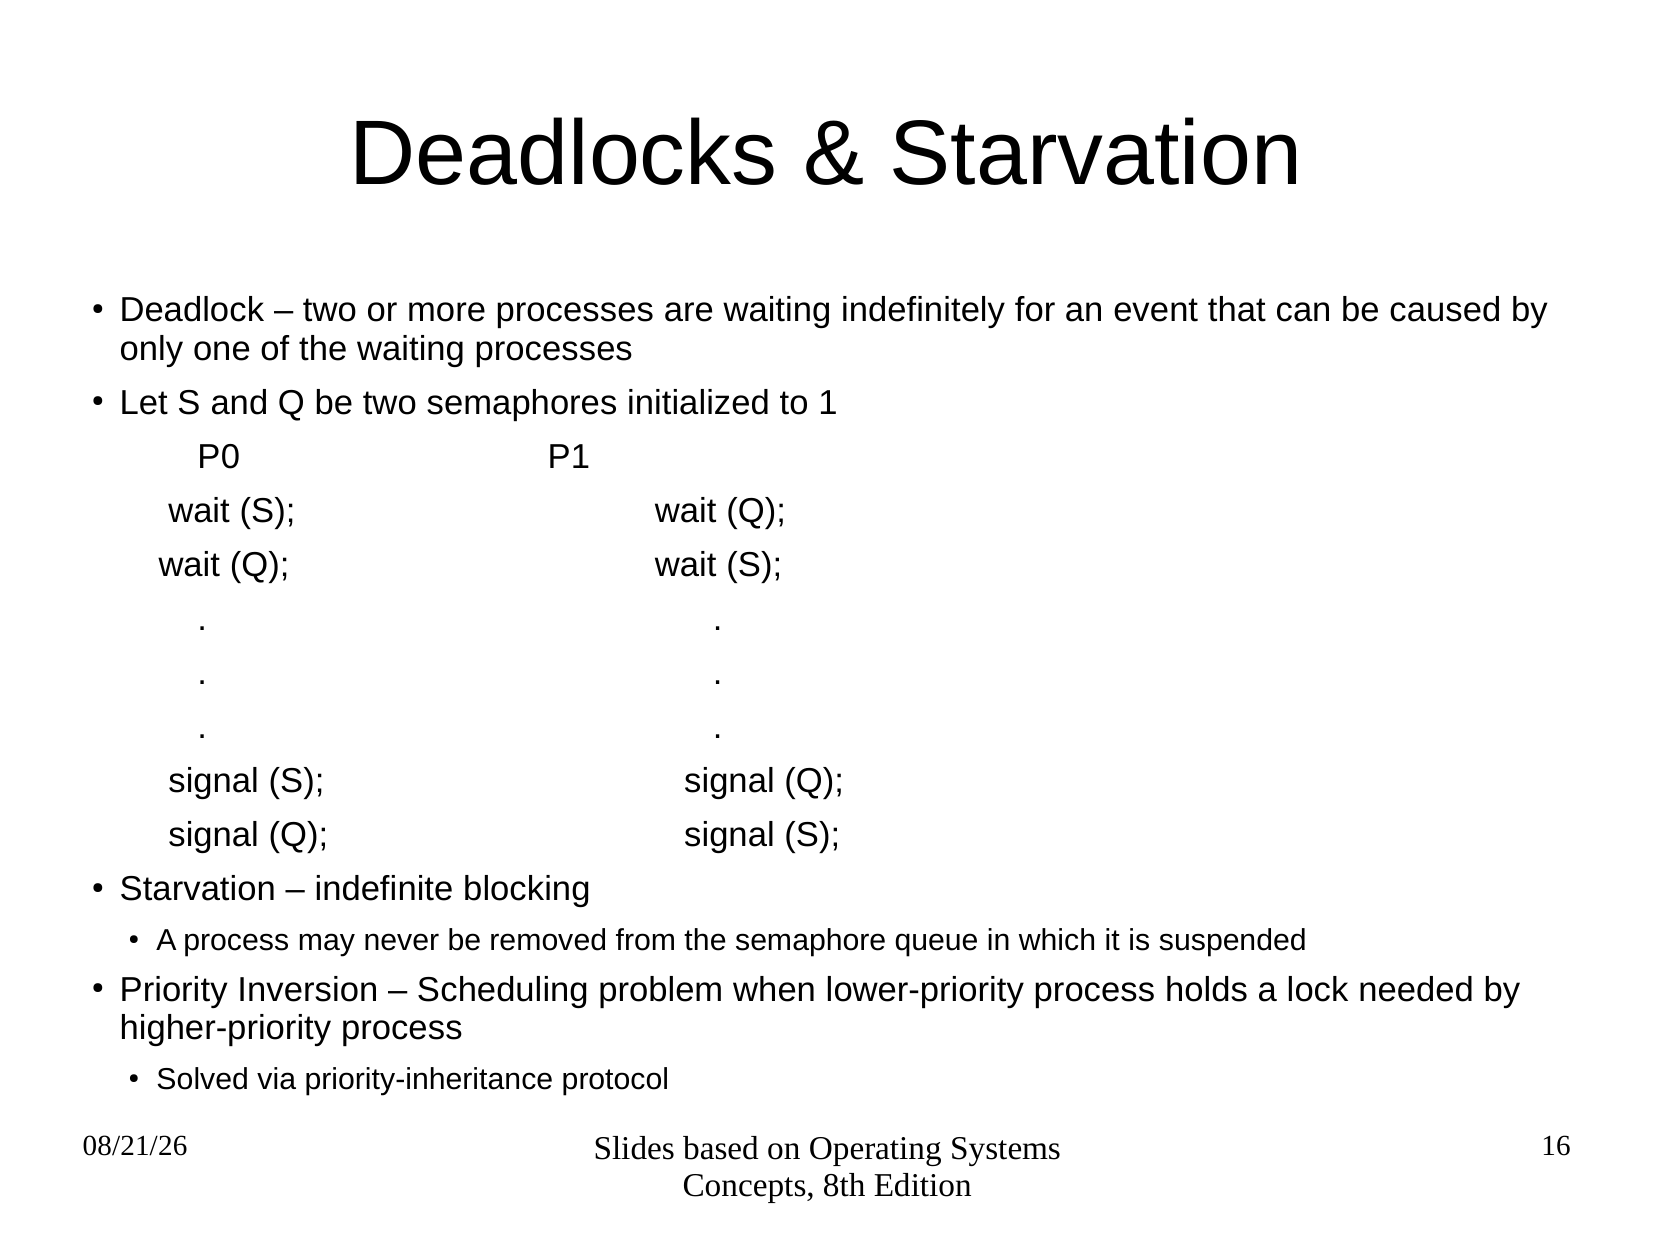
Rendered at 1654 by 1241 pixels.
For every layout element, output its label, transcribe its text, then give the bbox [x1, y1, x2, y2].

title Deadlocks & Starvation [82, 49, 1571, 257]
list Deadlock – two or more processes are waiting indefinitely for an event that can be caused by only one of the waiting processes Let S and Q be two semaphores initialized to 1 P0 P1 wait (S); wait (Q); wait (Q); wait (S); . . . . . . signal (S); signal (Q); signal (Q); signal (S); Starvation – indefinite blocking A process may never be removed from the semaphore queue in which it is suspended Priority Inversion – Scheduling problem when lower-priority process holds a lock needed by higher-priority process Solved via priority-inheritance protocol [82, 290, 1571, 1109]
